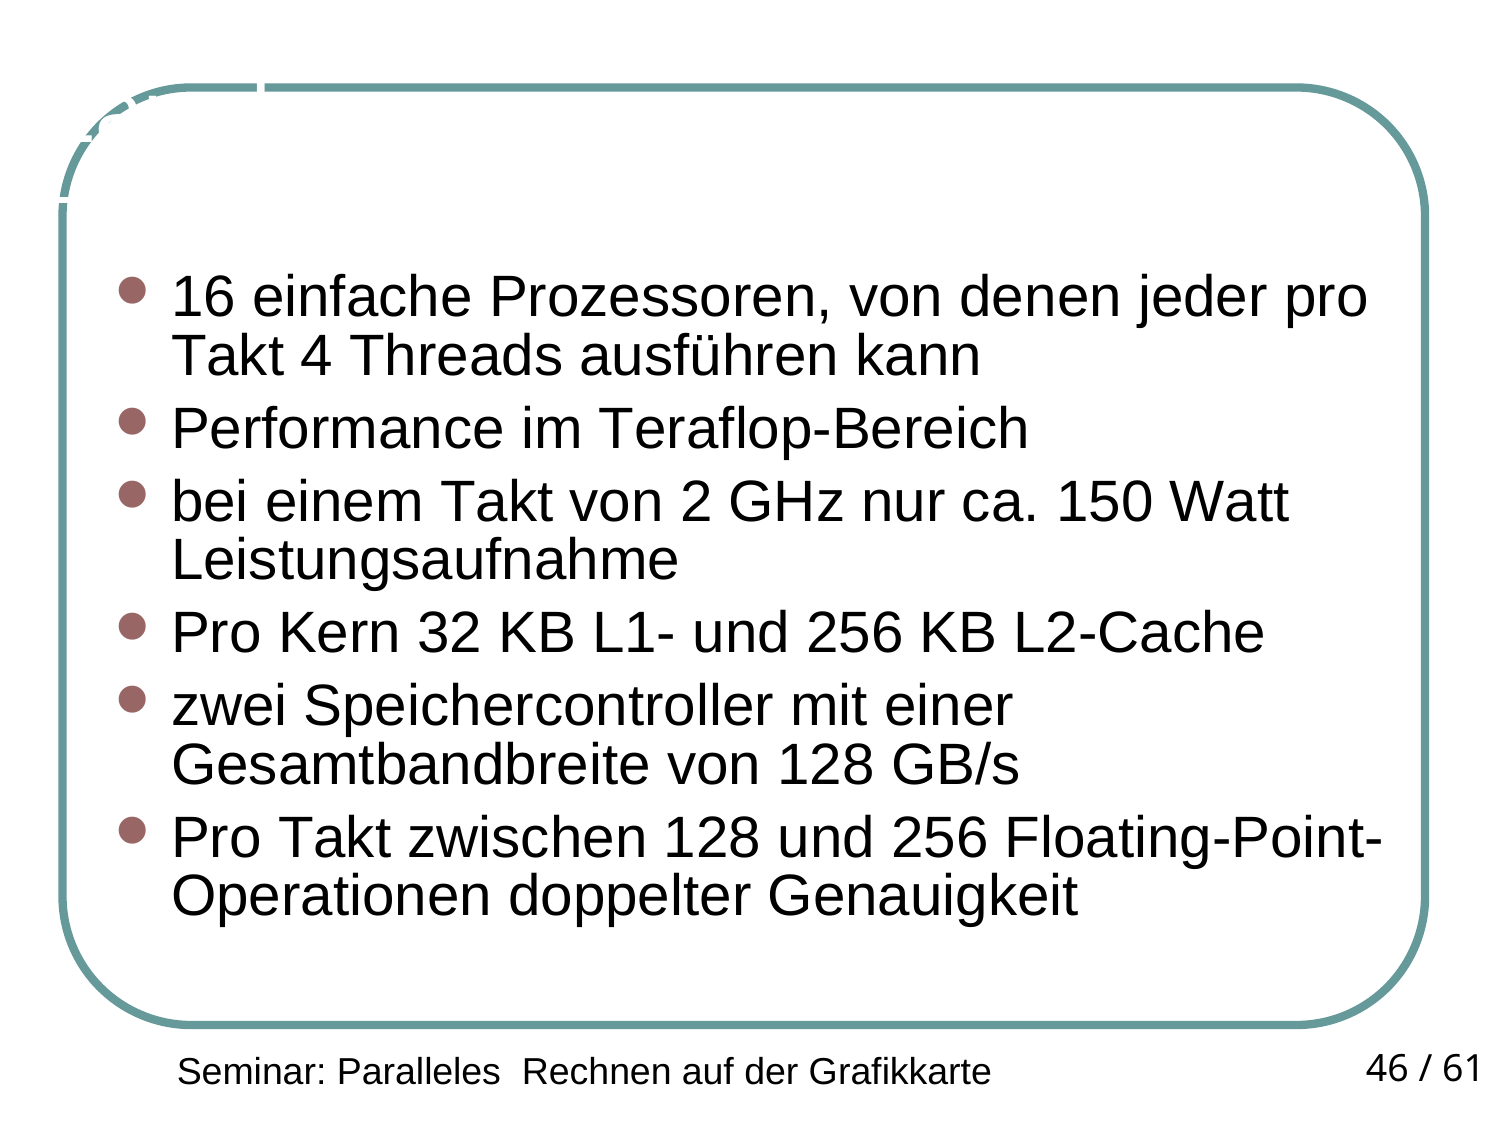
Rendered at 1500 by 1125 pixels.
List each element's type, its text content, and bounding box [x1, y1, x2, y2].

list 16 einfache Prozessoren, von denen jeder pro Takt 4 Threads ausführen kann Performance im Teraflop-Bereich bei einem Takt von 2 GHz nur ca. 150 Watt Leistungsaufnahme Pro Kern 32 KB L1- und 256 KB L2-Cache zwei Speichercontroller mit einer Gesamtbandbreite von 128 GB/s Pro Takt zwischen 128 und 256 Floating-Point-Operationen doppelter Genauigkeit [99, 262, 1401, 1011]
title Larrabee [31, 37, 1347, 188]
